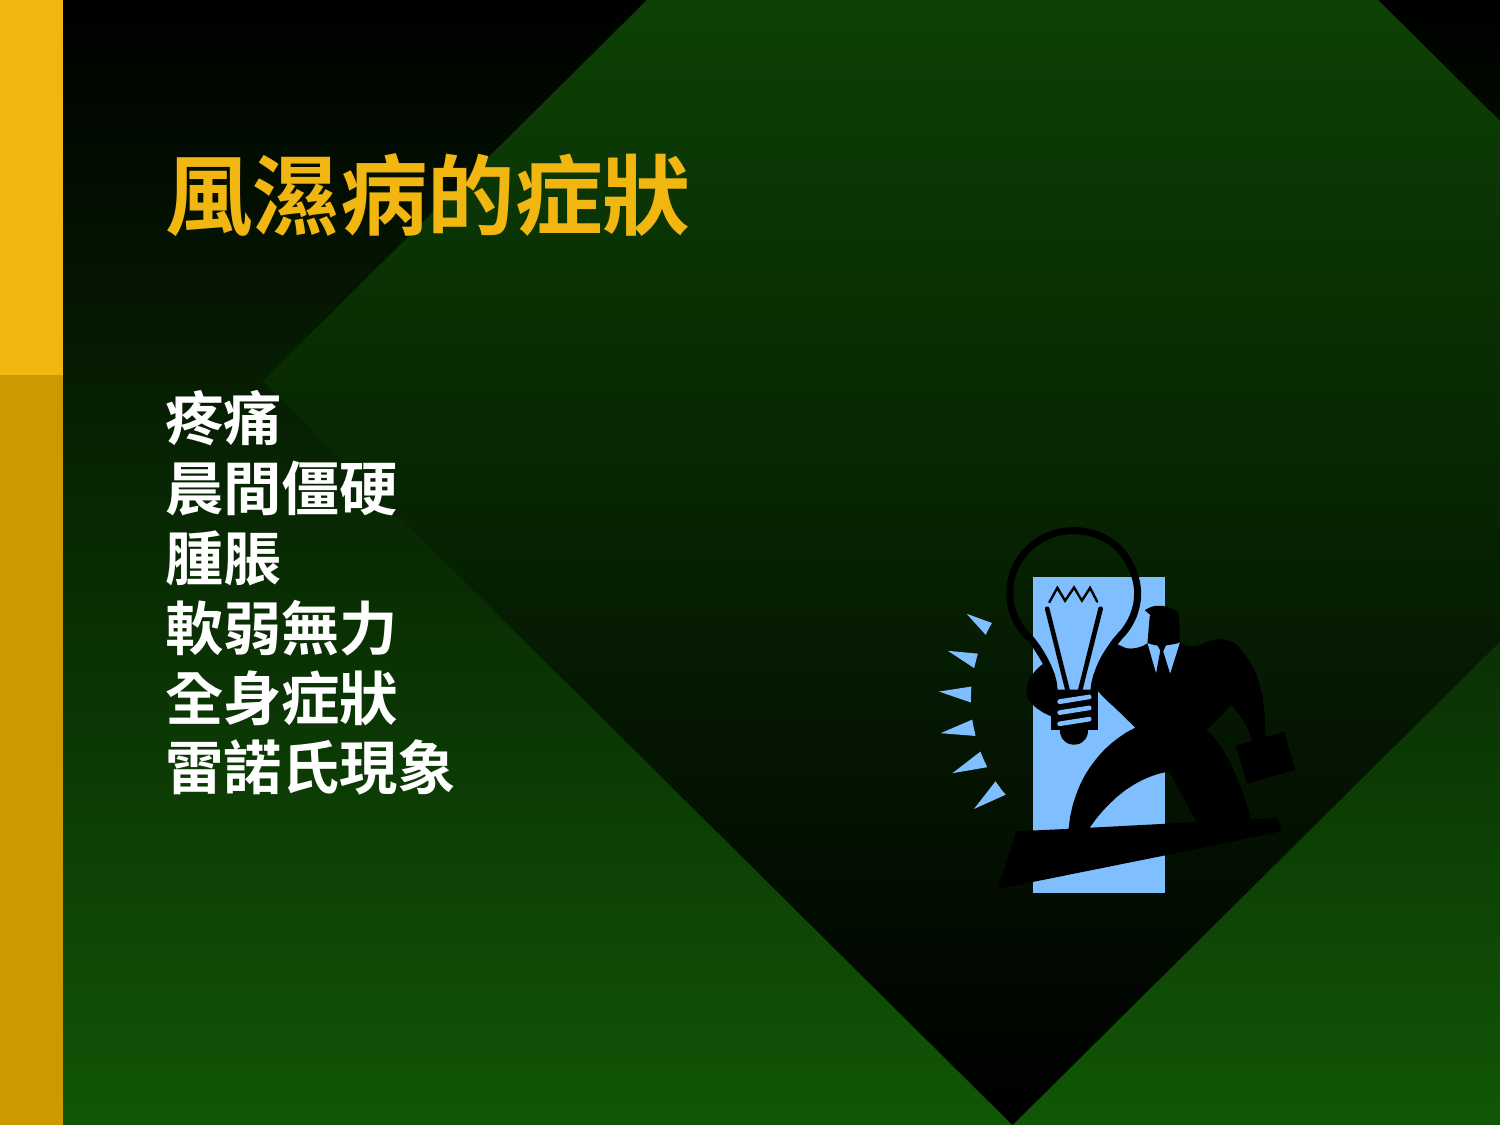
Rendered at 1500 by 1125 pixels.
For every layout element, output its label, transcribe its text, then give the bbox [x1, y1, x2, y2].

title 風濕病的症狀 [150, 99, 1388, 288]
list 疼痛 晨間僵硬 腫脹 軟弱無力 全身症狀 雷諾氏現象 [150, 375, 757, 976]
picture [939, 527, 1296, 894]
